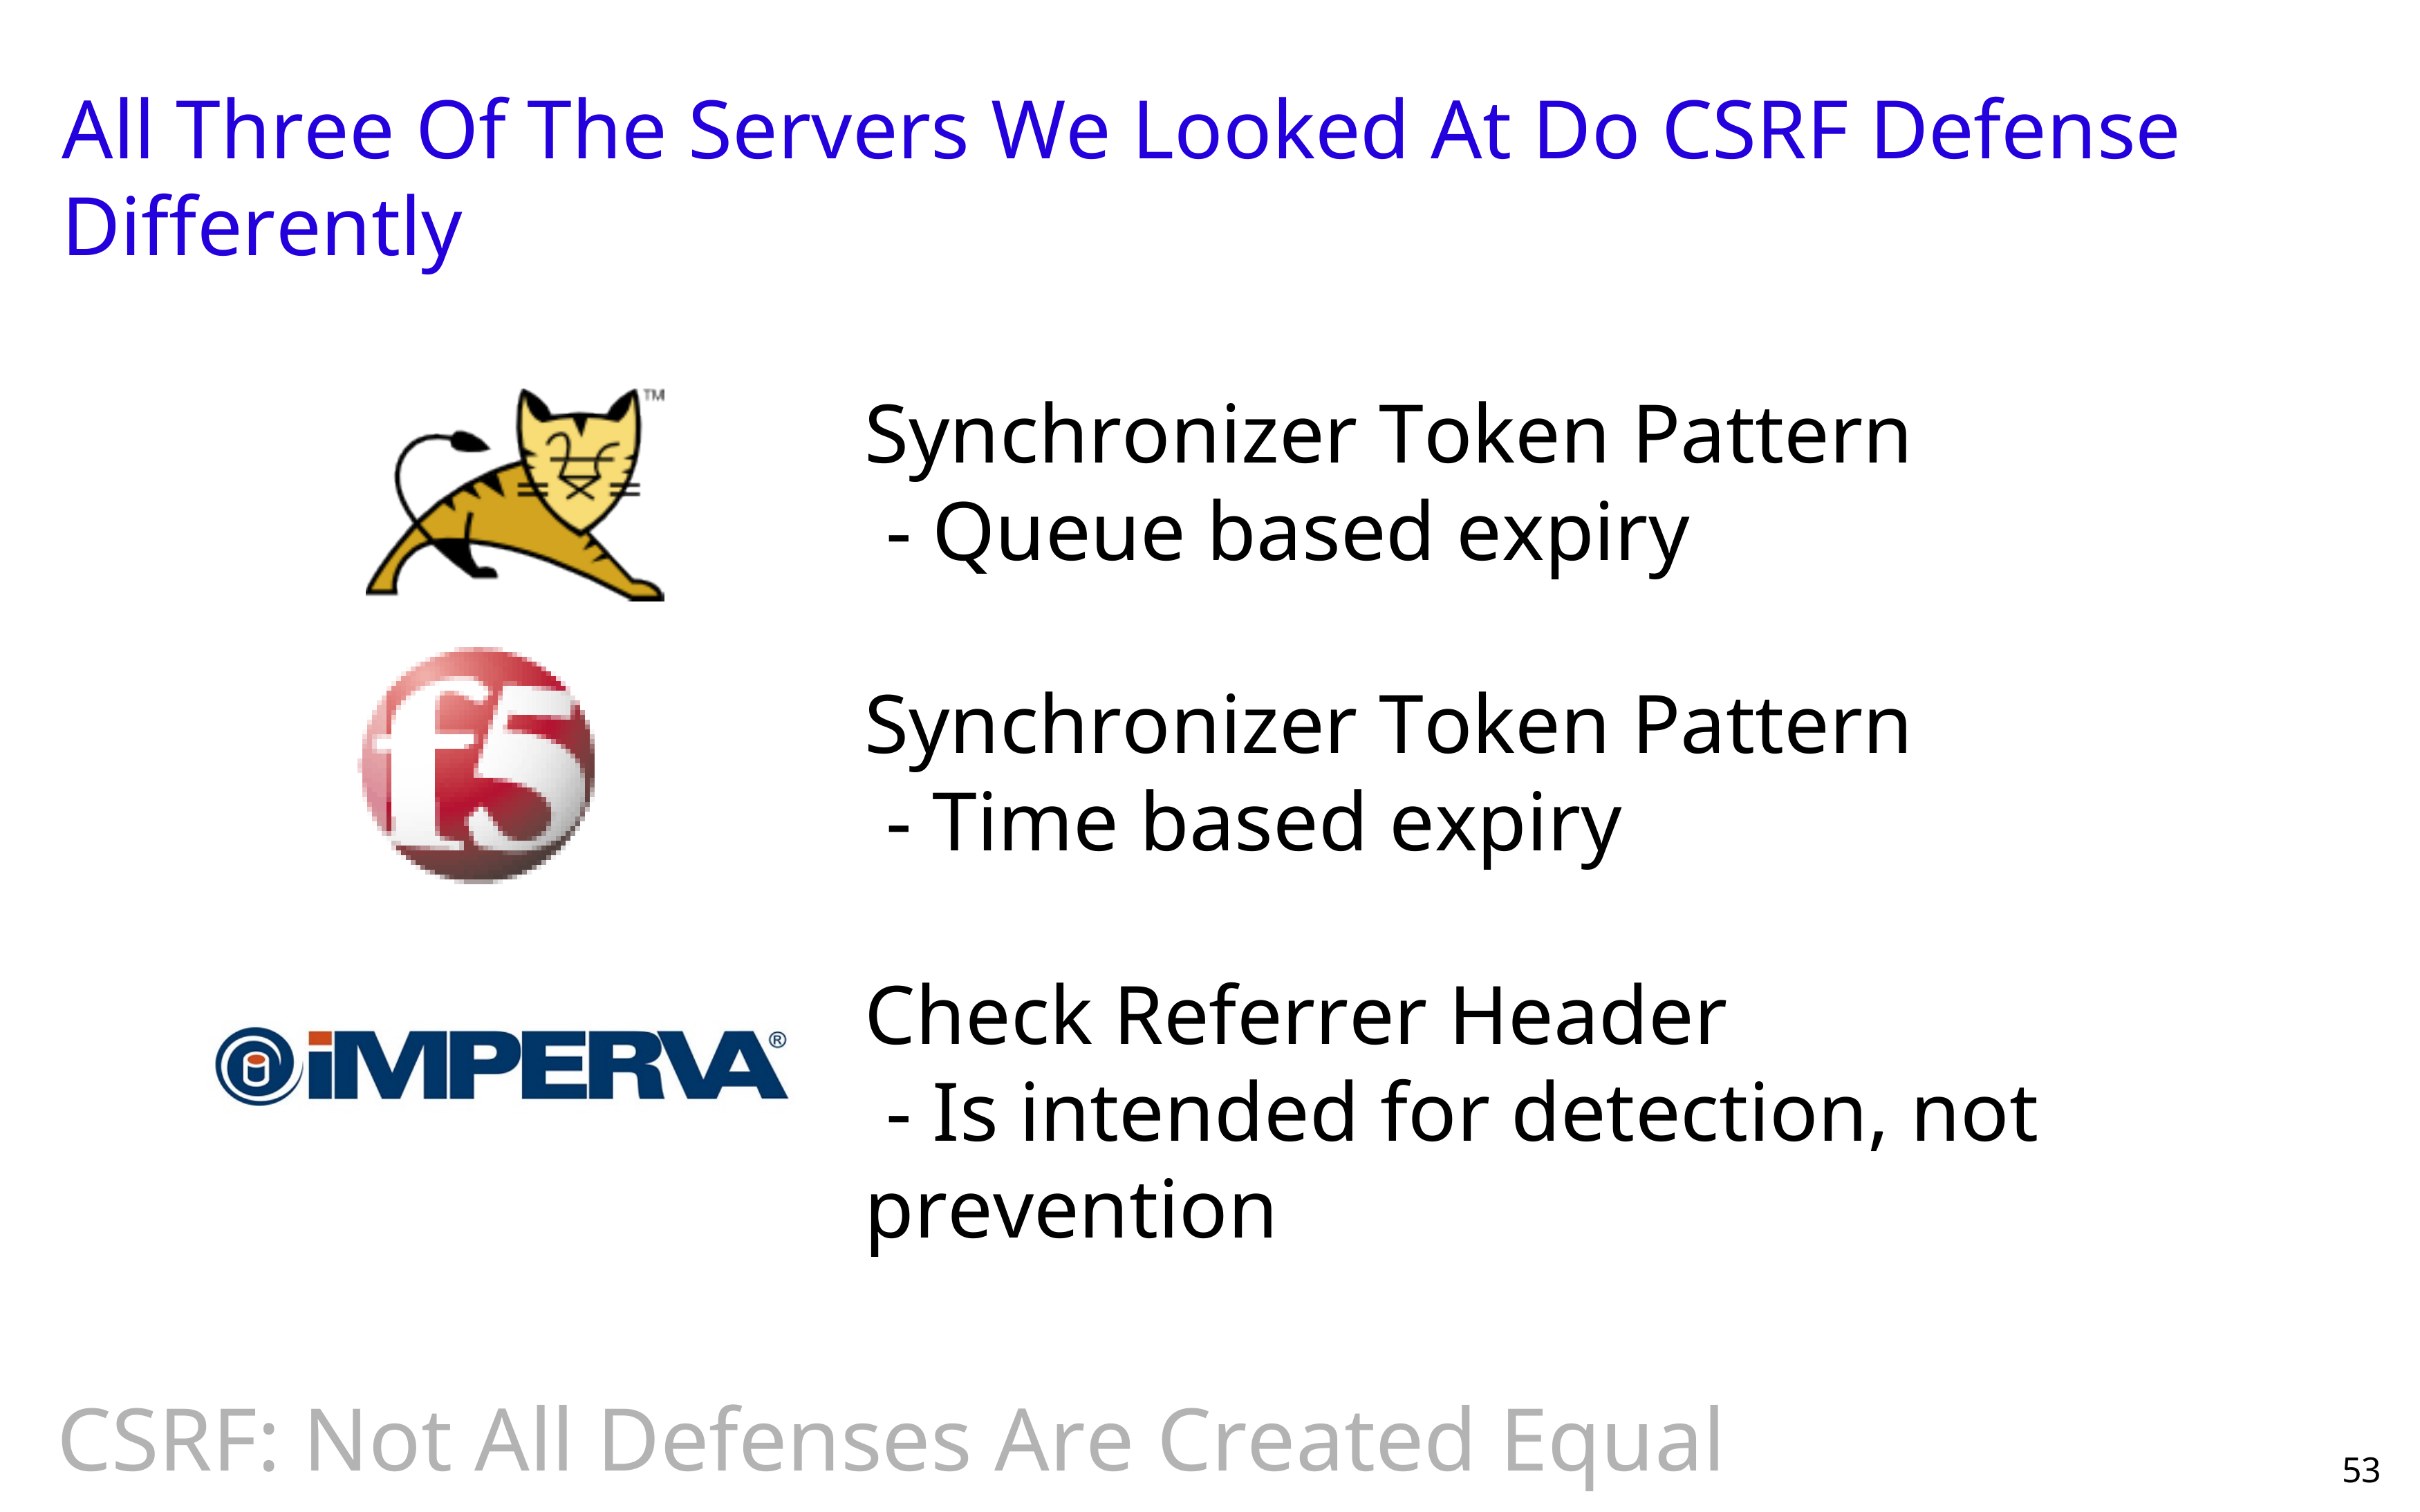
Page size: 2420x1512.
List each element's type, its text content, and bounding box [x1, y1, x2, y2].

picture [176, 642, 850, 1245]
text_box All Three Of The Servers We Looked At Do CSRF Defense Differently [52, 73, 2293, 277]
picture [366, 389, 664, 602]
text_box Synchronizer Token Pattern - Queue based expiry Synchronizer Token Pattern - Time based expiry Check Referrer Header - Is intended for detection, not prevention [850, 373, 2314, 1263]
text_box <number> [2334, 1443, 2390, 1497]
